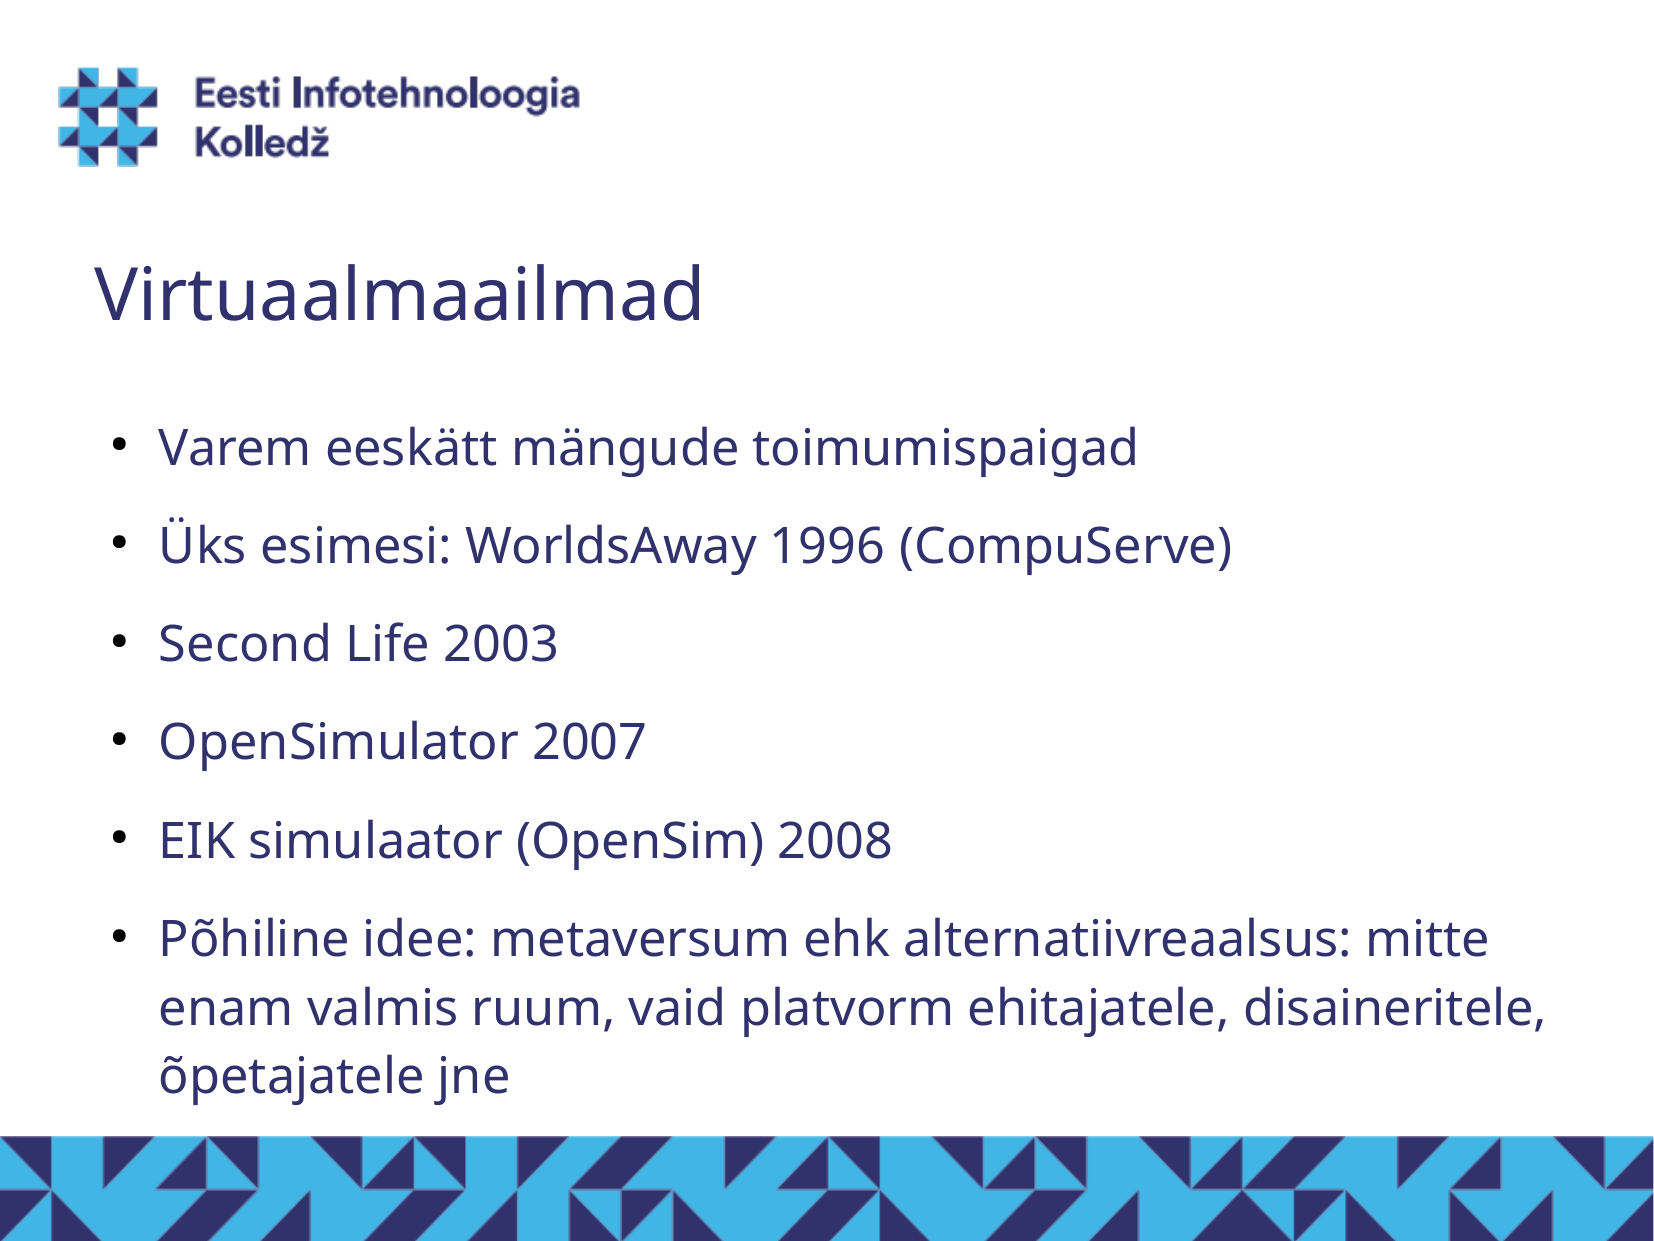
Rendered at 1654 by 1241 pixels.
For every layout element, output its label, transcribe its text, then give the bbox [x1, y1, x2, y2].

list Varem eeskätt mängude toimumispaigad Üks esimesi: WorldsAway 1996 (CompuServe) Second Life 2003 OpenSimulator 2007 EIK simulaator (OpenSim) 2008 Põhiline idee: metaversum ehk alternatiivreaalsus: mitte enam valmis ruum, vaid platvorm ehitajatele, disaineritele, õpetajatele jne [94, 411, 1607, 1111]
title Virtuaalmaailmad [94, 188, 1607, 396]
